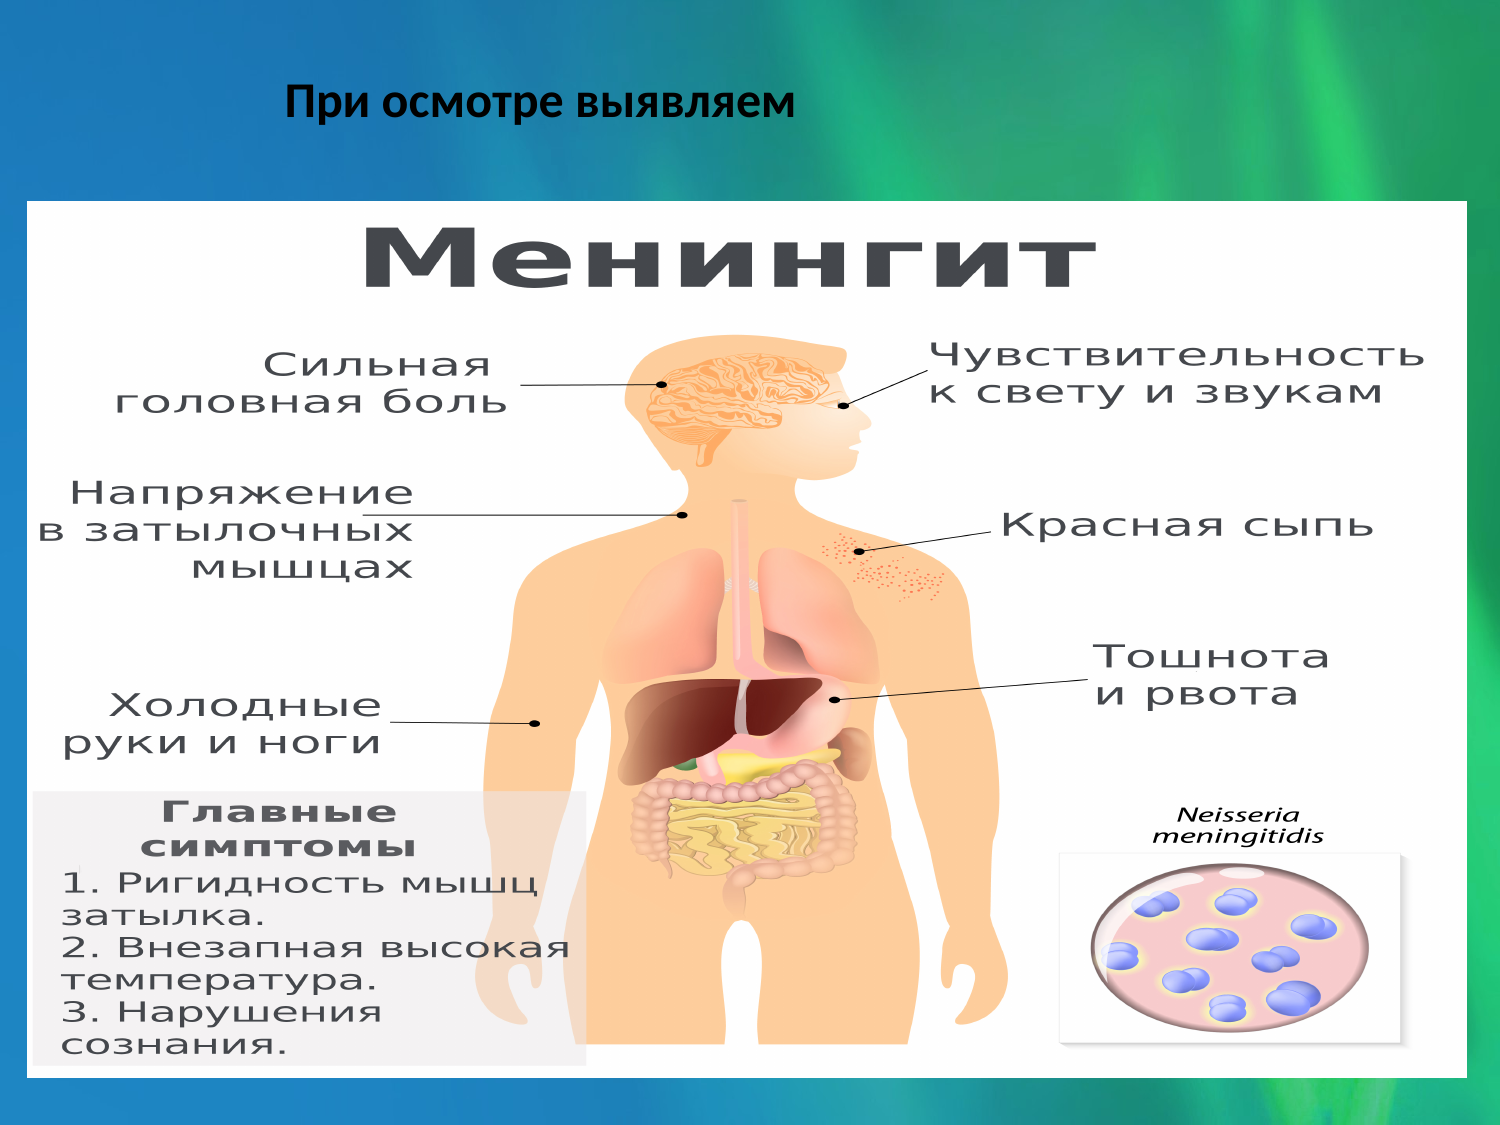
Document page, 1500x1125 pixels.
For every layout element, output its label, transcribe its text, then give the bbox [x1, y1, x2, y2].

text_box При осмотре выявляем [270, 0, 1125, 180]
picture [27, 201, 1467, 1078]
